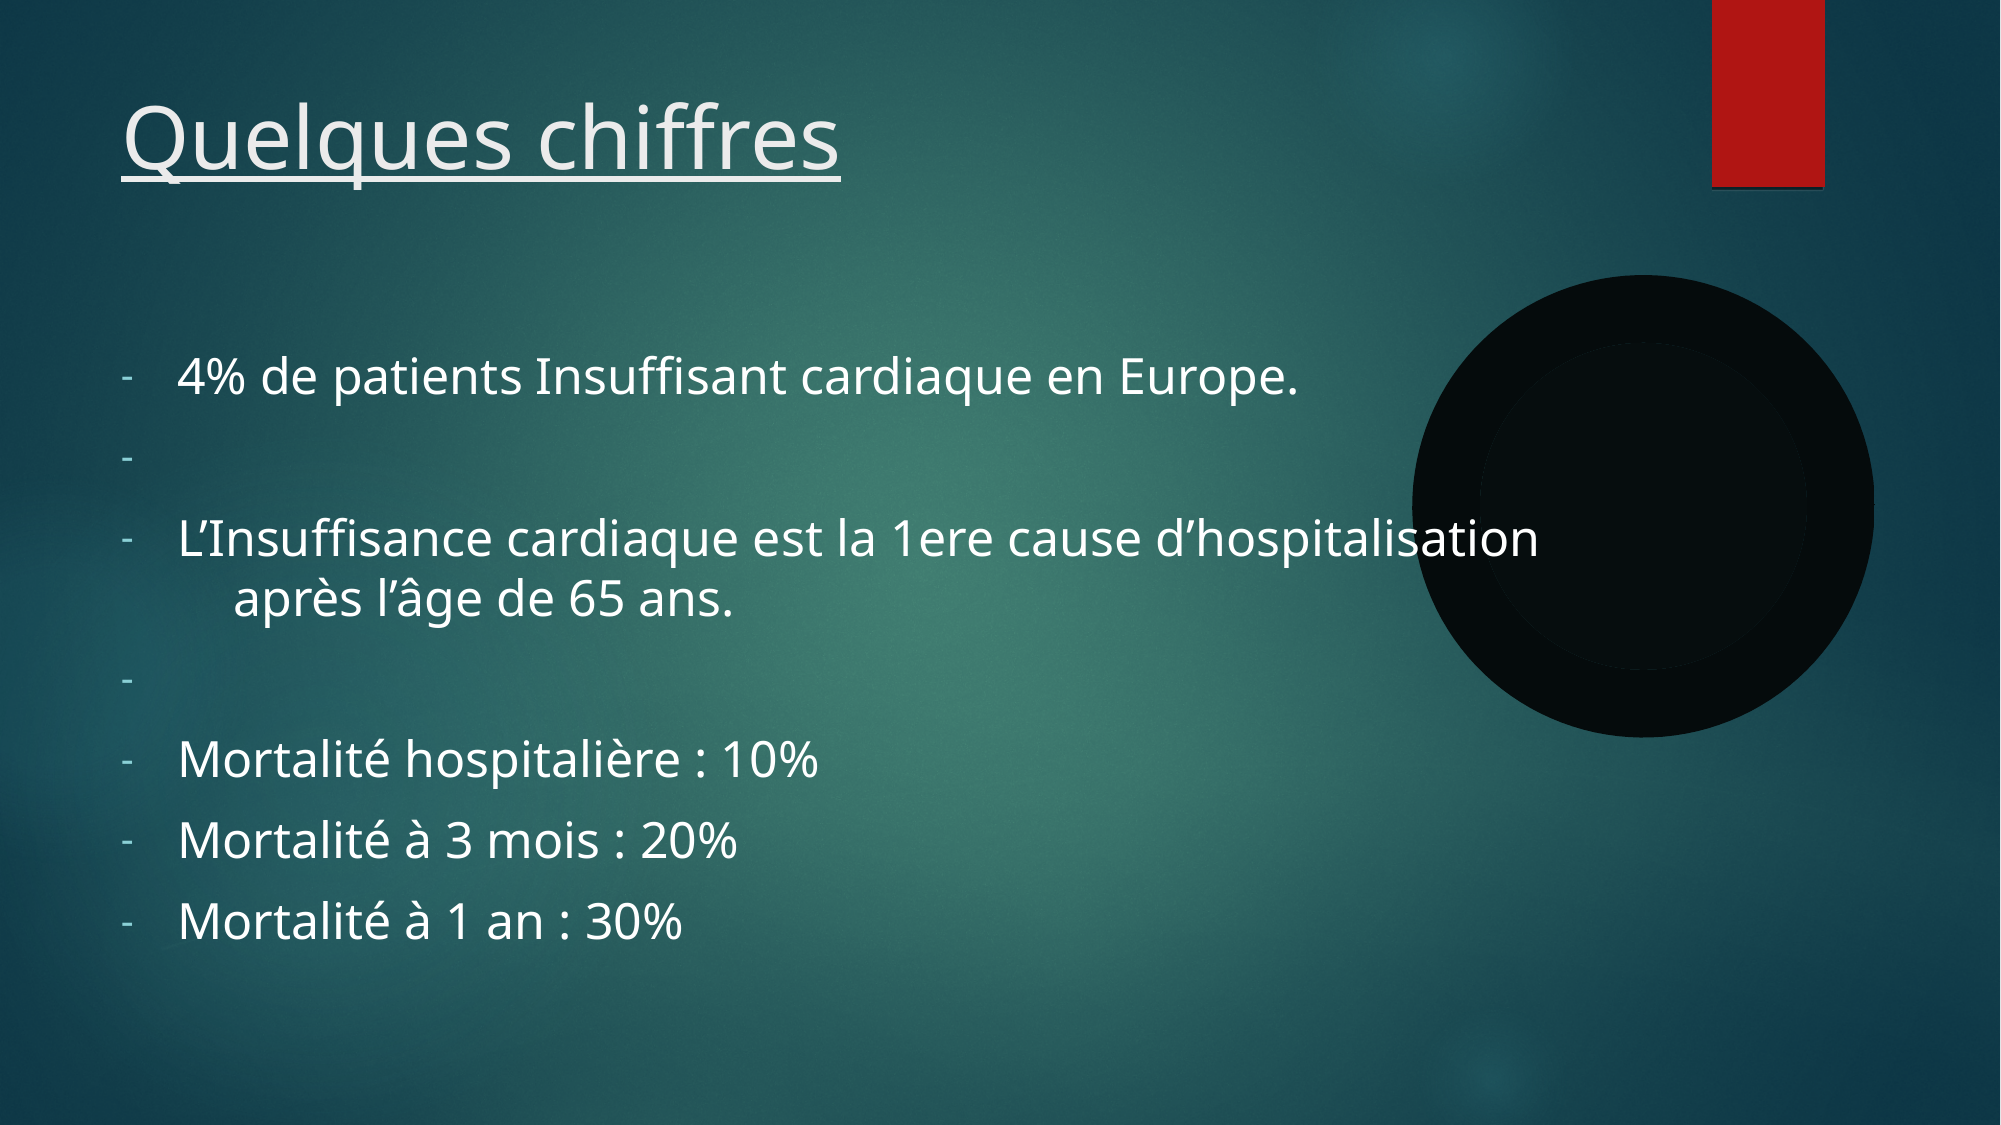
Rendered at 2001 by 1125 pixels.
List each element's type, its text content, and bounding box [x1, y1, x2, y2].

list 4% de patients Insuffisant cardiaque en Europe. L’Insuffisance cardiaque est la 1ere cause d’hospitalisation après l’âge de 65 ans. Mortalité hospitalière : 10% Mortalité à 3 mois : 20% Mortalité à 1 an : 30% [105, 336, 1649, 1026]
title Quelques chiffres [106, 74, 1649, 305]
